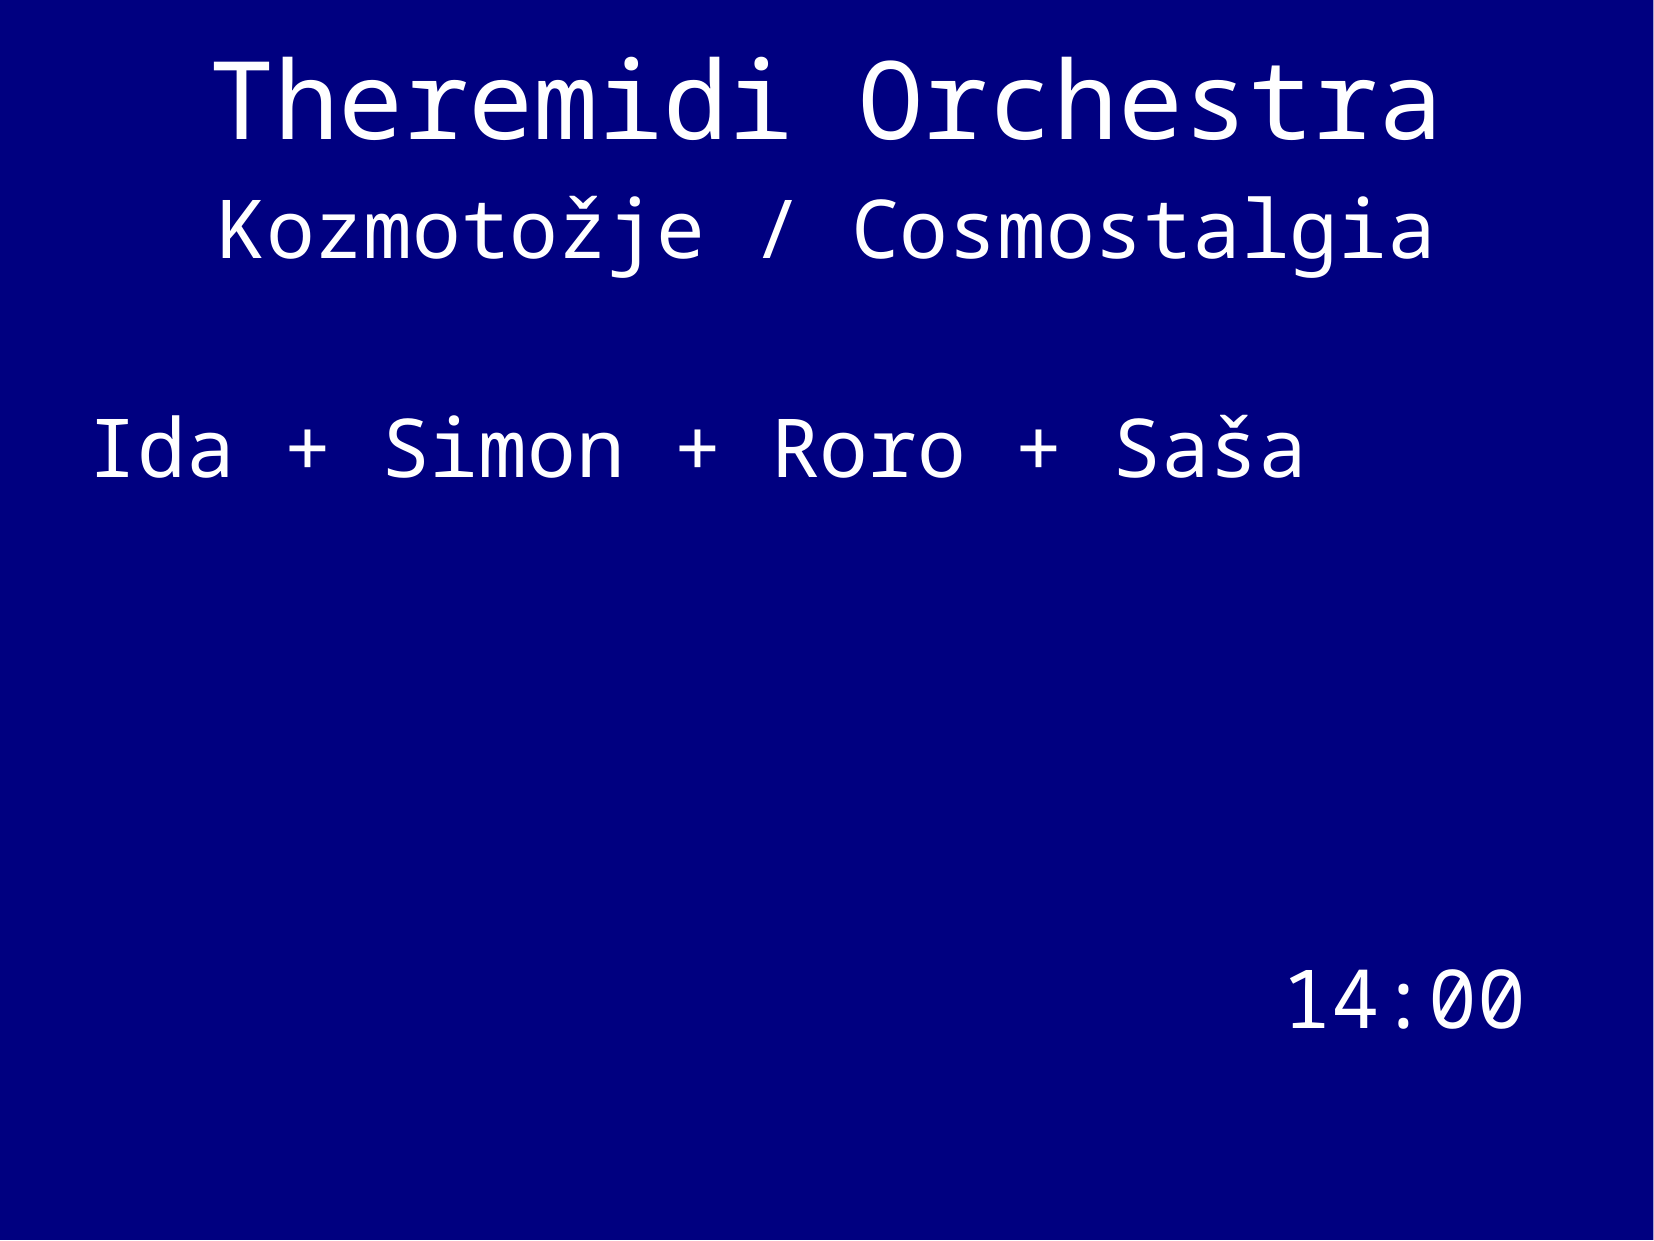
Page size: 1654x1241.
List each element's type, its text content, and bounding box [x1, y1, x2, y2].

subtitle Ida + Simon + Roro + Saša [88, 272, 1566, 1063]
title Theremidi Orchestra Kozmotožje / Cosmostalgia [82, 49, 1571, 257]
text_box 14:00 [1282, 900, 1620, 1096]
